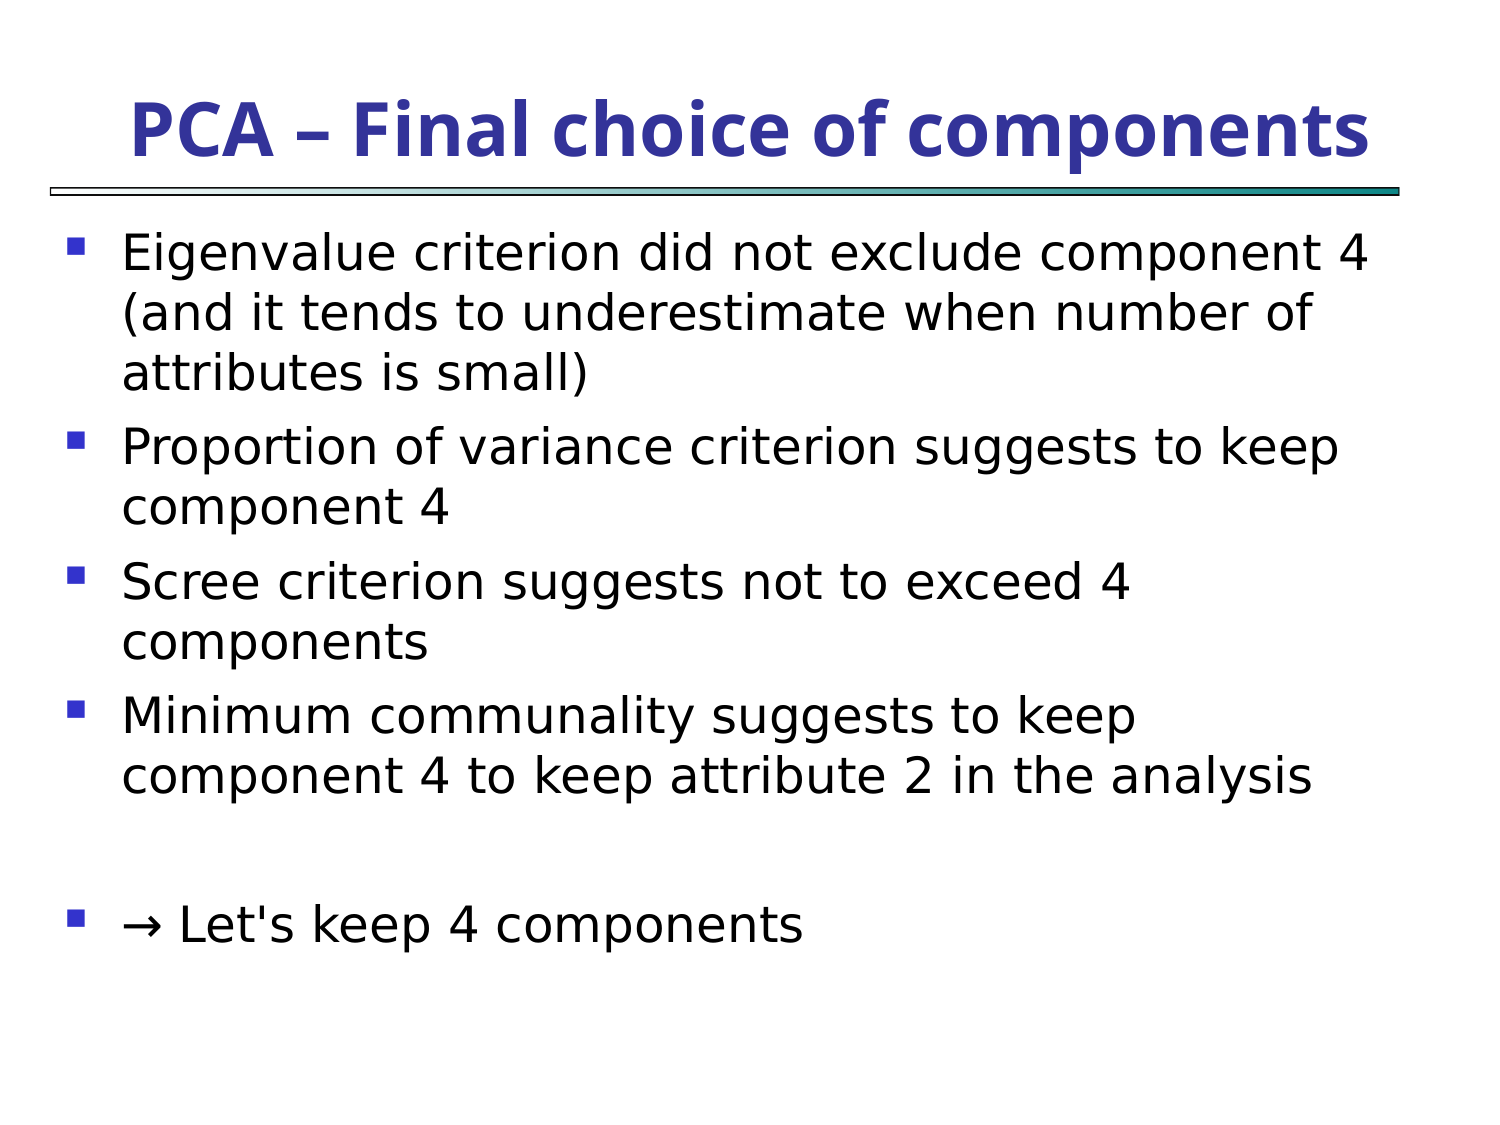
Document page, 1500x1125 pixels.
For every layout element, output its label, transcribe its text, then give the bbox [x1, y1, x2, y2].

title PCA – Final choice of components [0, 74, 1500, 180]
list Eigenvalue criterion did not exclude component 4 (and it tends to underestimate when number of attributes is small) Proportion of variance criterion suggests to keep component 4 Scree criterion suggests not to exceed 4 components Minimum communality suggests to keep component 4 to keep attribute 2 in the analysis → Let's keep 4 components [49, 212, 1425, 1081]
